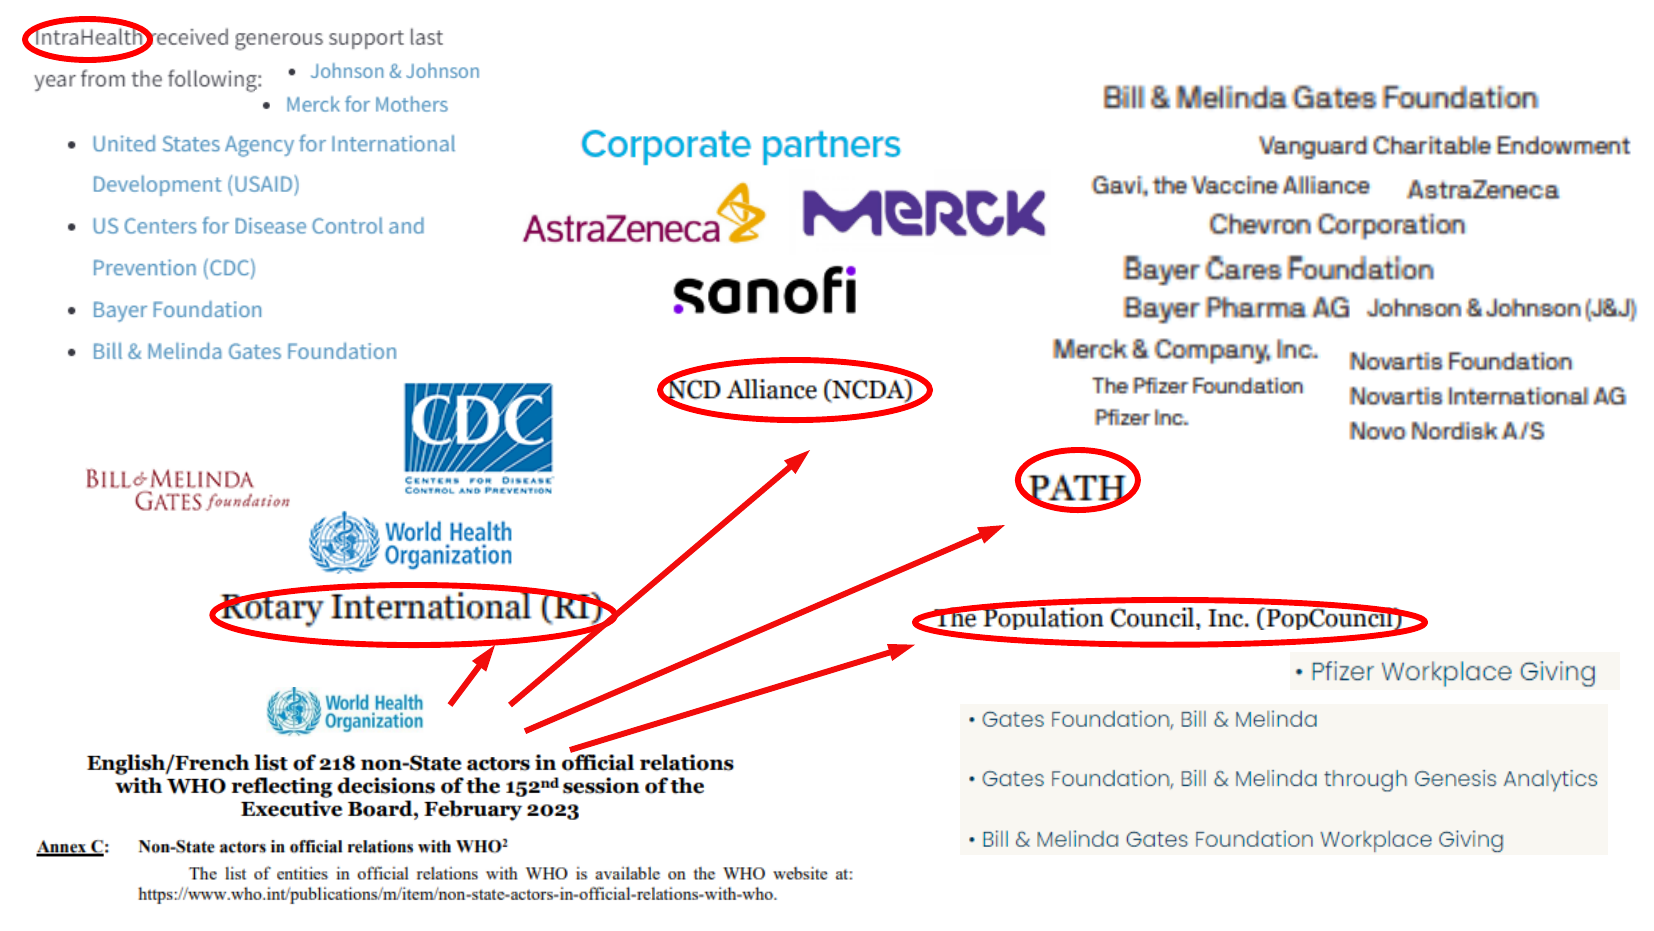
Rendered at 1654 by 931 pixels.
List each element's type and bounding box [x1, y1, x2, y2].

picture [1105, 467, 1186, 511]
picture [927, 603, 1420, 631]
picture [1017, 491, 1051, 511]
picture [30, 687, 858, 916]
picture [216, 588, 611, 631]
picture [927, 600, 1024, 612]
picture [1021, 467, 1134, 507]
picture [664, 373, 916, 406]
picture [1096, 74, 1546, 122]
picture [212, 622, 228, 631]
picture [1316, 600, 1441, 631]
picture [1290, 652, 1620, 691]
picture [25, 19, 616, 608]
picture [1038, 124, 1641, 437]
picture [510, 119, 1051, 322]
picture [661, 400, 670, 406]
picture [603, 622, 616, 631]
picture [661, 373, 672, 380]
picture [1338, 343, 1632, 451]
picture [960, 704, 1608, 855]
picture [29, 22, 146, 57]
picture [25, 19, 50, 31]
